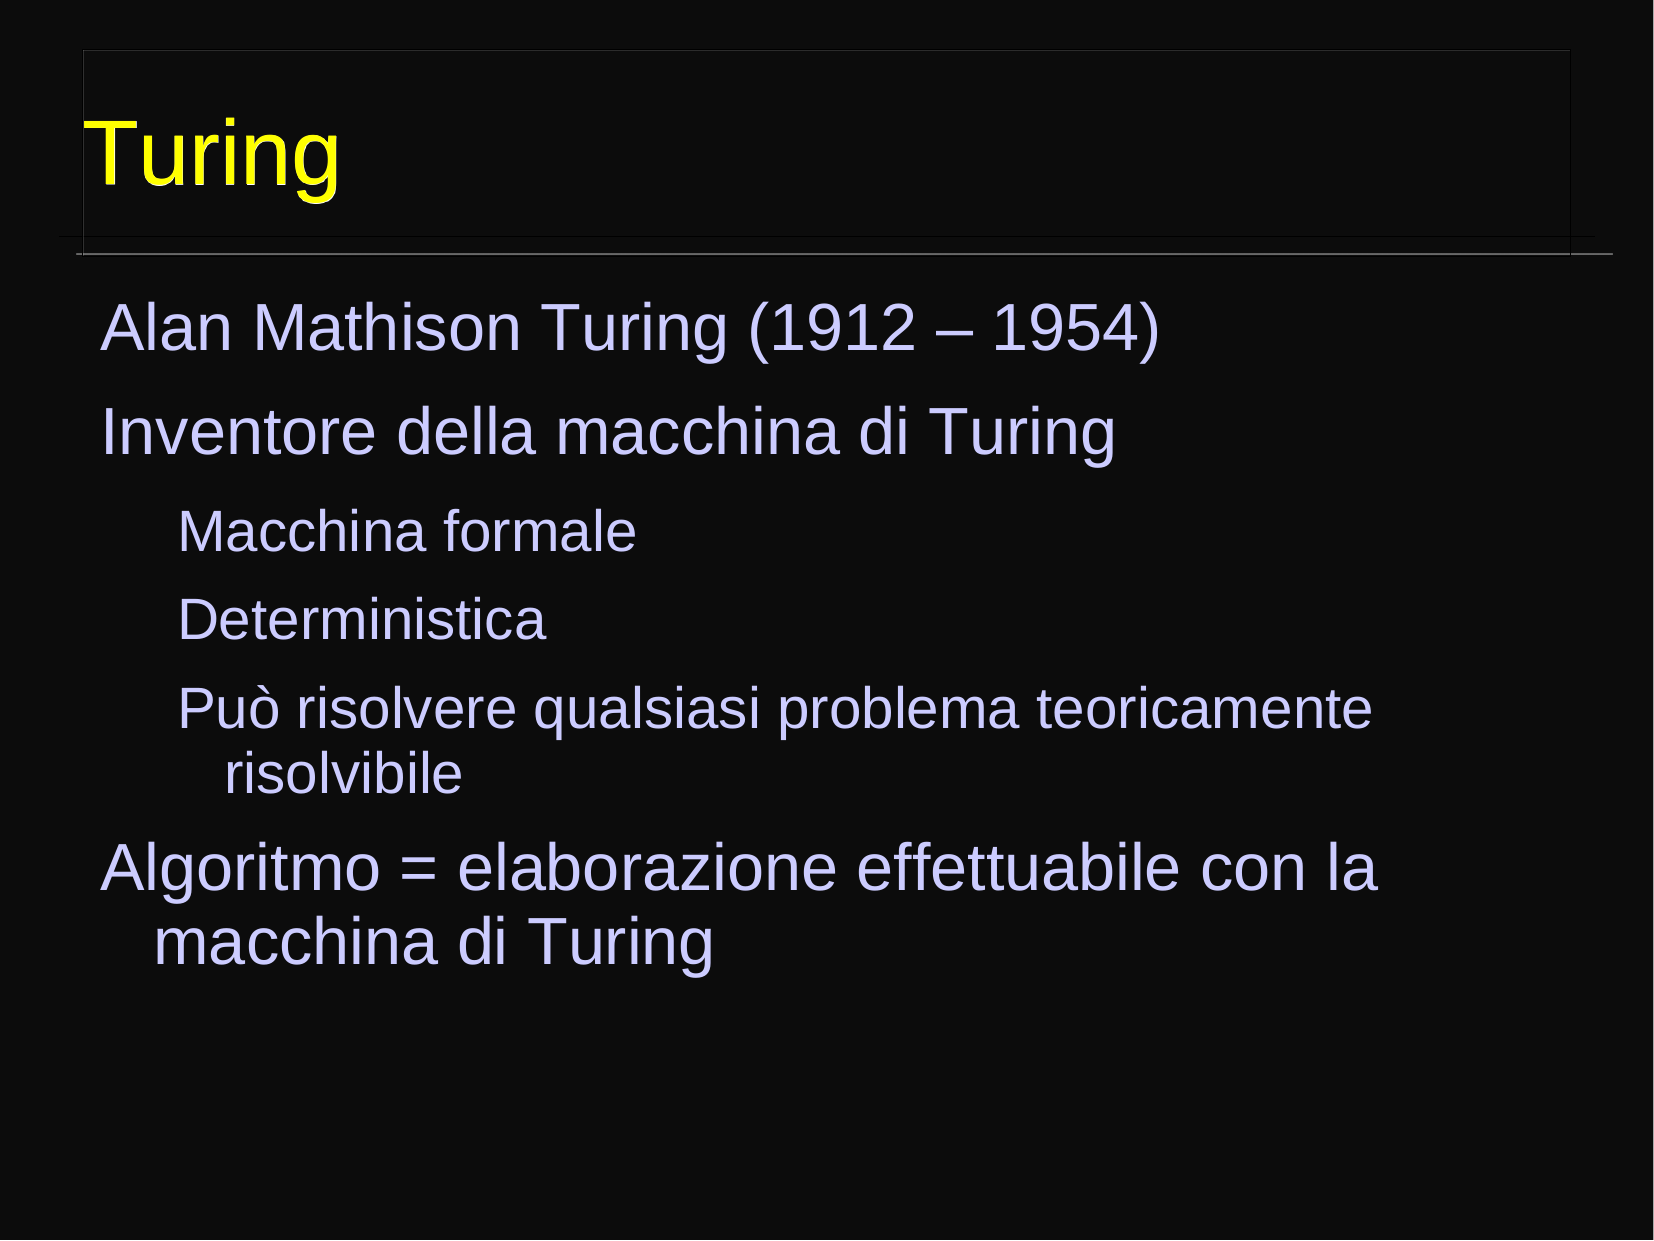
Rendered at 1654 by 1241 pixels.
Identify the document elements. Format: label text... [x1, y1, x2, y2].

title Turing [82, 49, 1571, 257]
list Alan Mathison Turing (1912 – 1954) Inventore della macchina di Turing Macchina formale Deterministica Può risolvere qualsiasi problema teoricamente risolvibile Algoritmo = elaborazione effettuabile con la macchina di Turing [82, 290, 1571, 1109]
